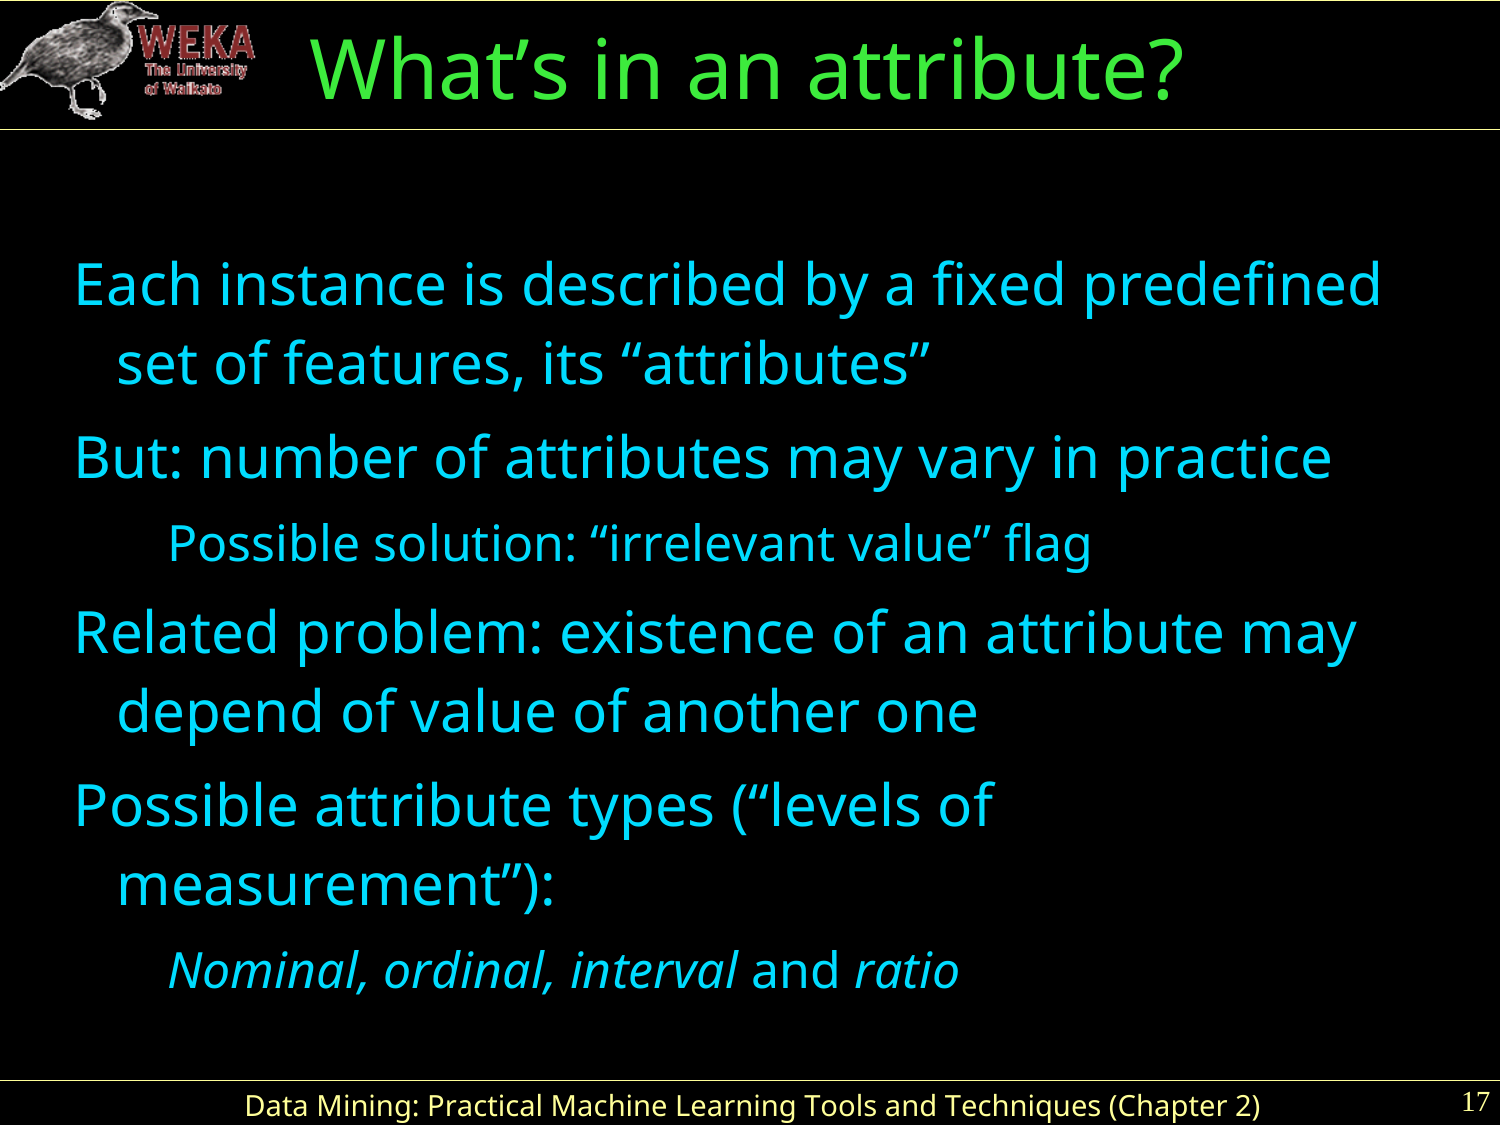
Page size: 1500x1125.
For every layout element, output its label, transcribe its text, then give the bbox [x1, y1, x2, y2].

picture [0, 1, 266, 129]
title What’s in an attribute? [295, 0, 1500, 148]
text_box Each instance is described by a fixed predefined set of features, its “attributes” But: number of attributes may vary in practice Possible solution: “irrelevant value” flag Related problem: existence of an attribute may depend of value of another one Possible attribute types (“levels of measurement”): Nominal, ordinal, interval and ratio [59, 236, 1447, 912]
